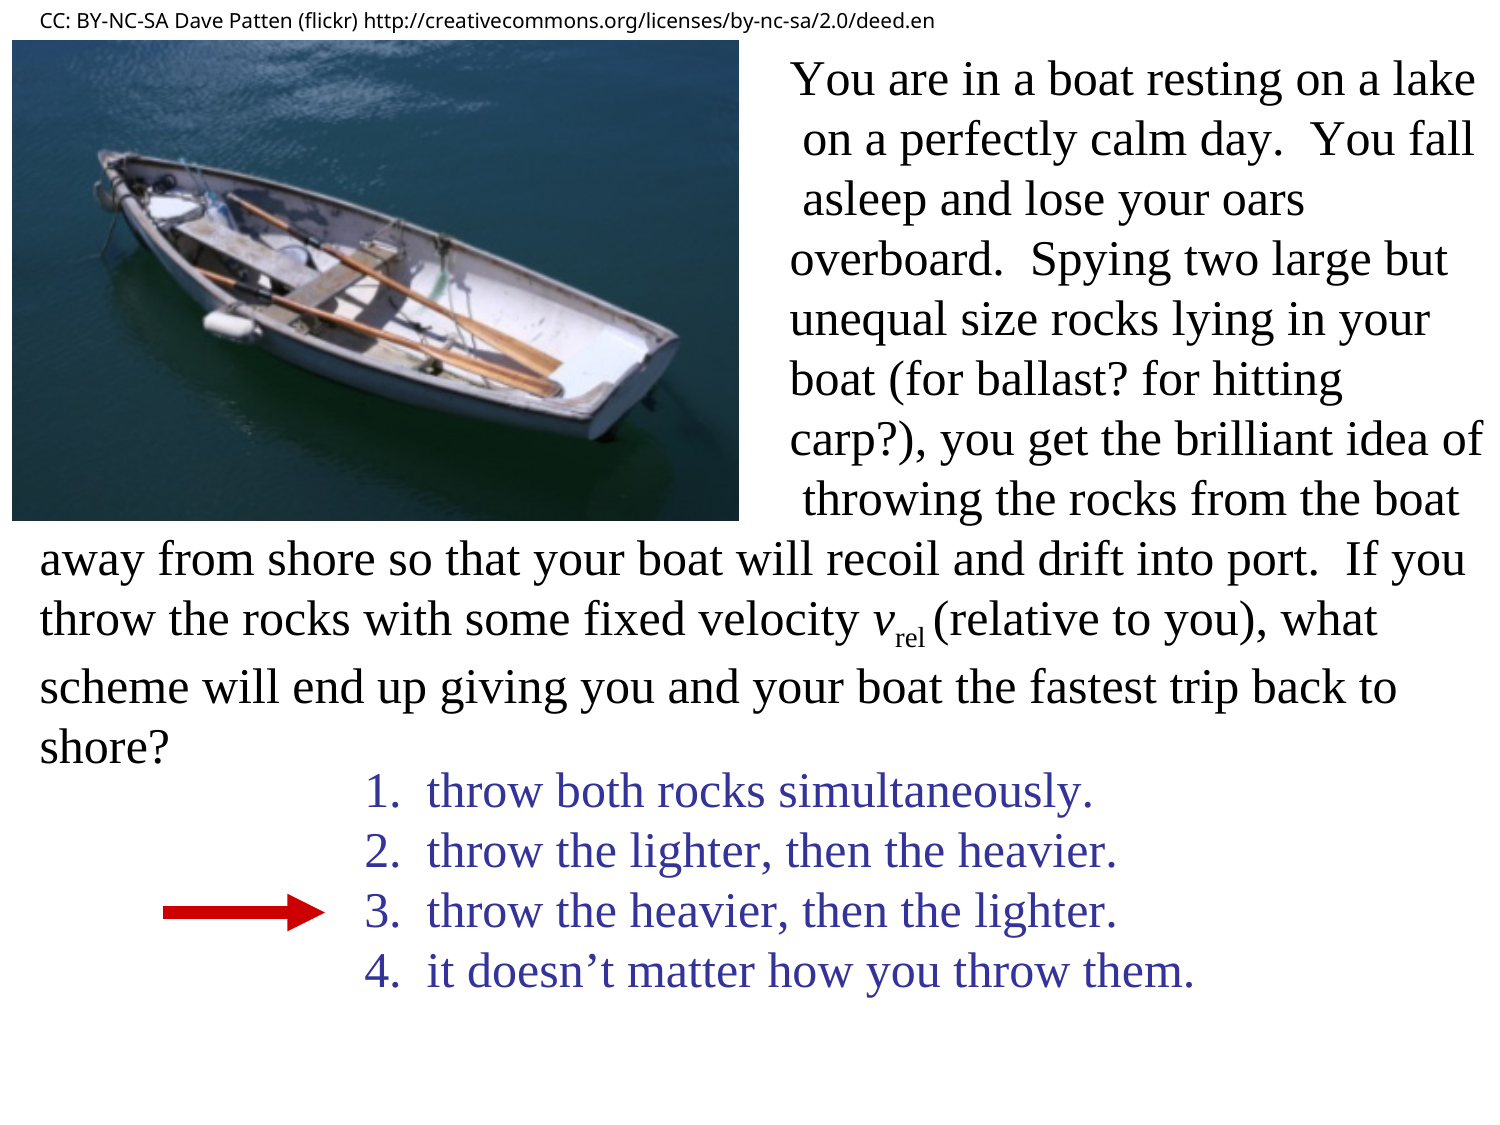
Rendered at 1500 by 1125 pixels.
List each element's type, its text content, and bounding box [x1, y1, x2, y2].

text_box 1. throw both rocks simultaneously. 2. throw the lighter, then the heavier. 3. throw the heavier, then the lighter. 4. it doesn’t matter how you throw them. [349, 749, 1212, 1006]
text_box You are in a boat resting on a lake on a perfectly calm day. You fall asleep and lose your oars overboard. Spying two large but unequal size rocks lying in your boat (for ballast? for hitting carp?), you get the brilliant idea of throwing the rocks from the boat away from shore so that your boat will recoil and drift into port. If you throw the rocks with some fixed velocity vrel (relative to you), what scheme will end up giving you and your boat the fastest trip back to shore? [24, 37, 1500, 782]
picture [12, 40, 739, 521]
text_box CC: BY-NC-SA Dave Patten (flickr) http://creativecommons.org/licenses/by-nc-sa/2.0/deed.en [24, 0, 950, 41]
